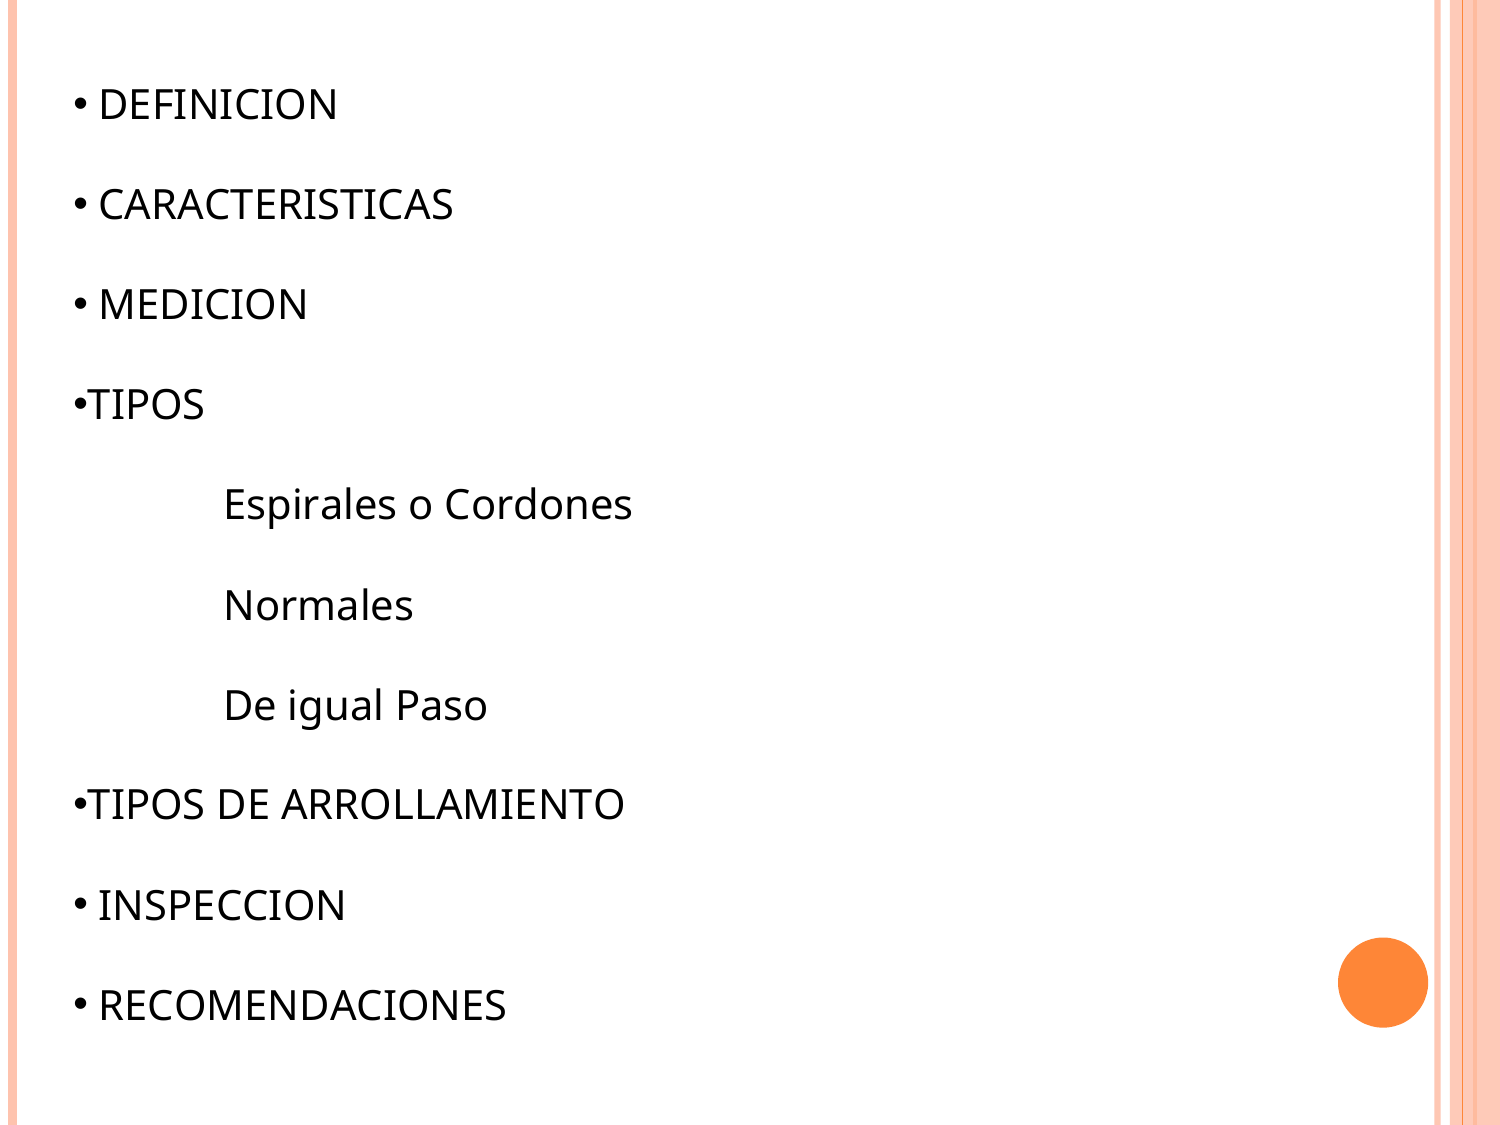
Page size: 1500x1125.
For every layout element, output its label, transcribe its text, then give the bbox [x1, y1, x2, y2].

text_box DEFINICION CARACTERISTICAS MEDICION TIPOS Espirales o Cordones Normales De igual Paso TIPOS DE ARROLLAMIENTO INSPECCION RECOMENDACIONES [58, 70, 1465, 1125]
